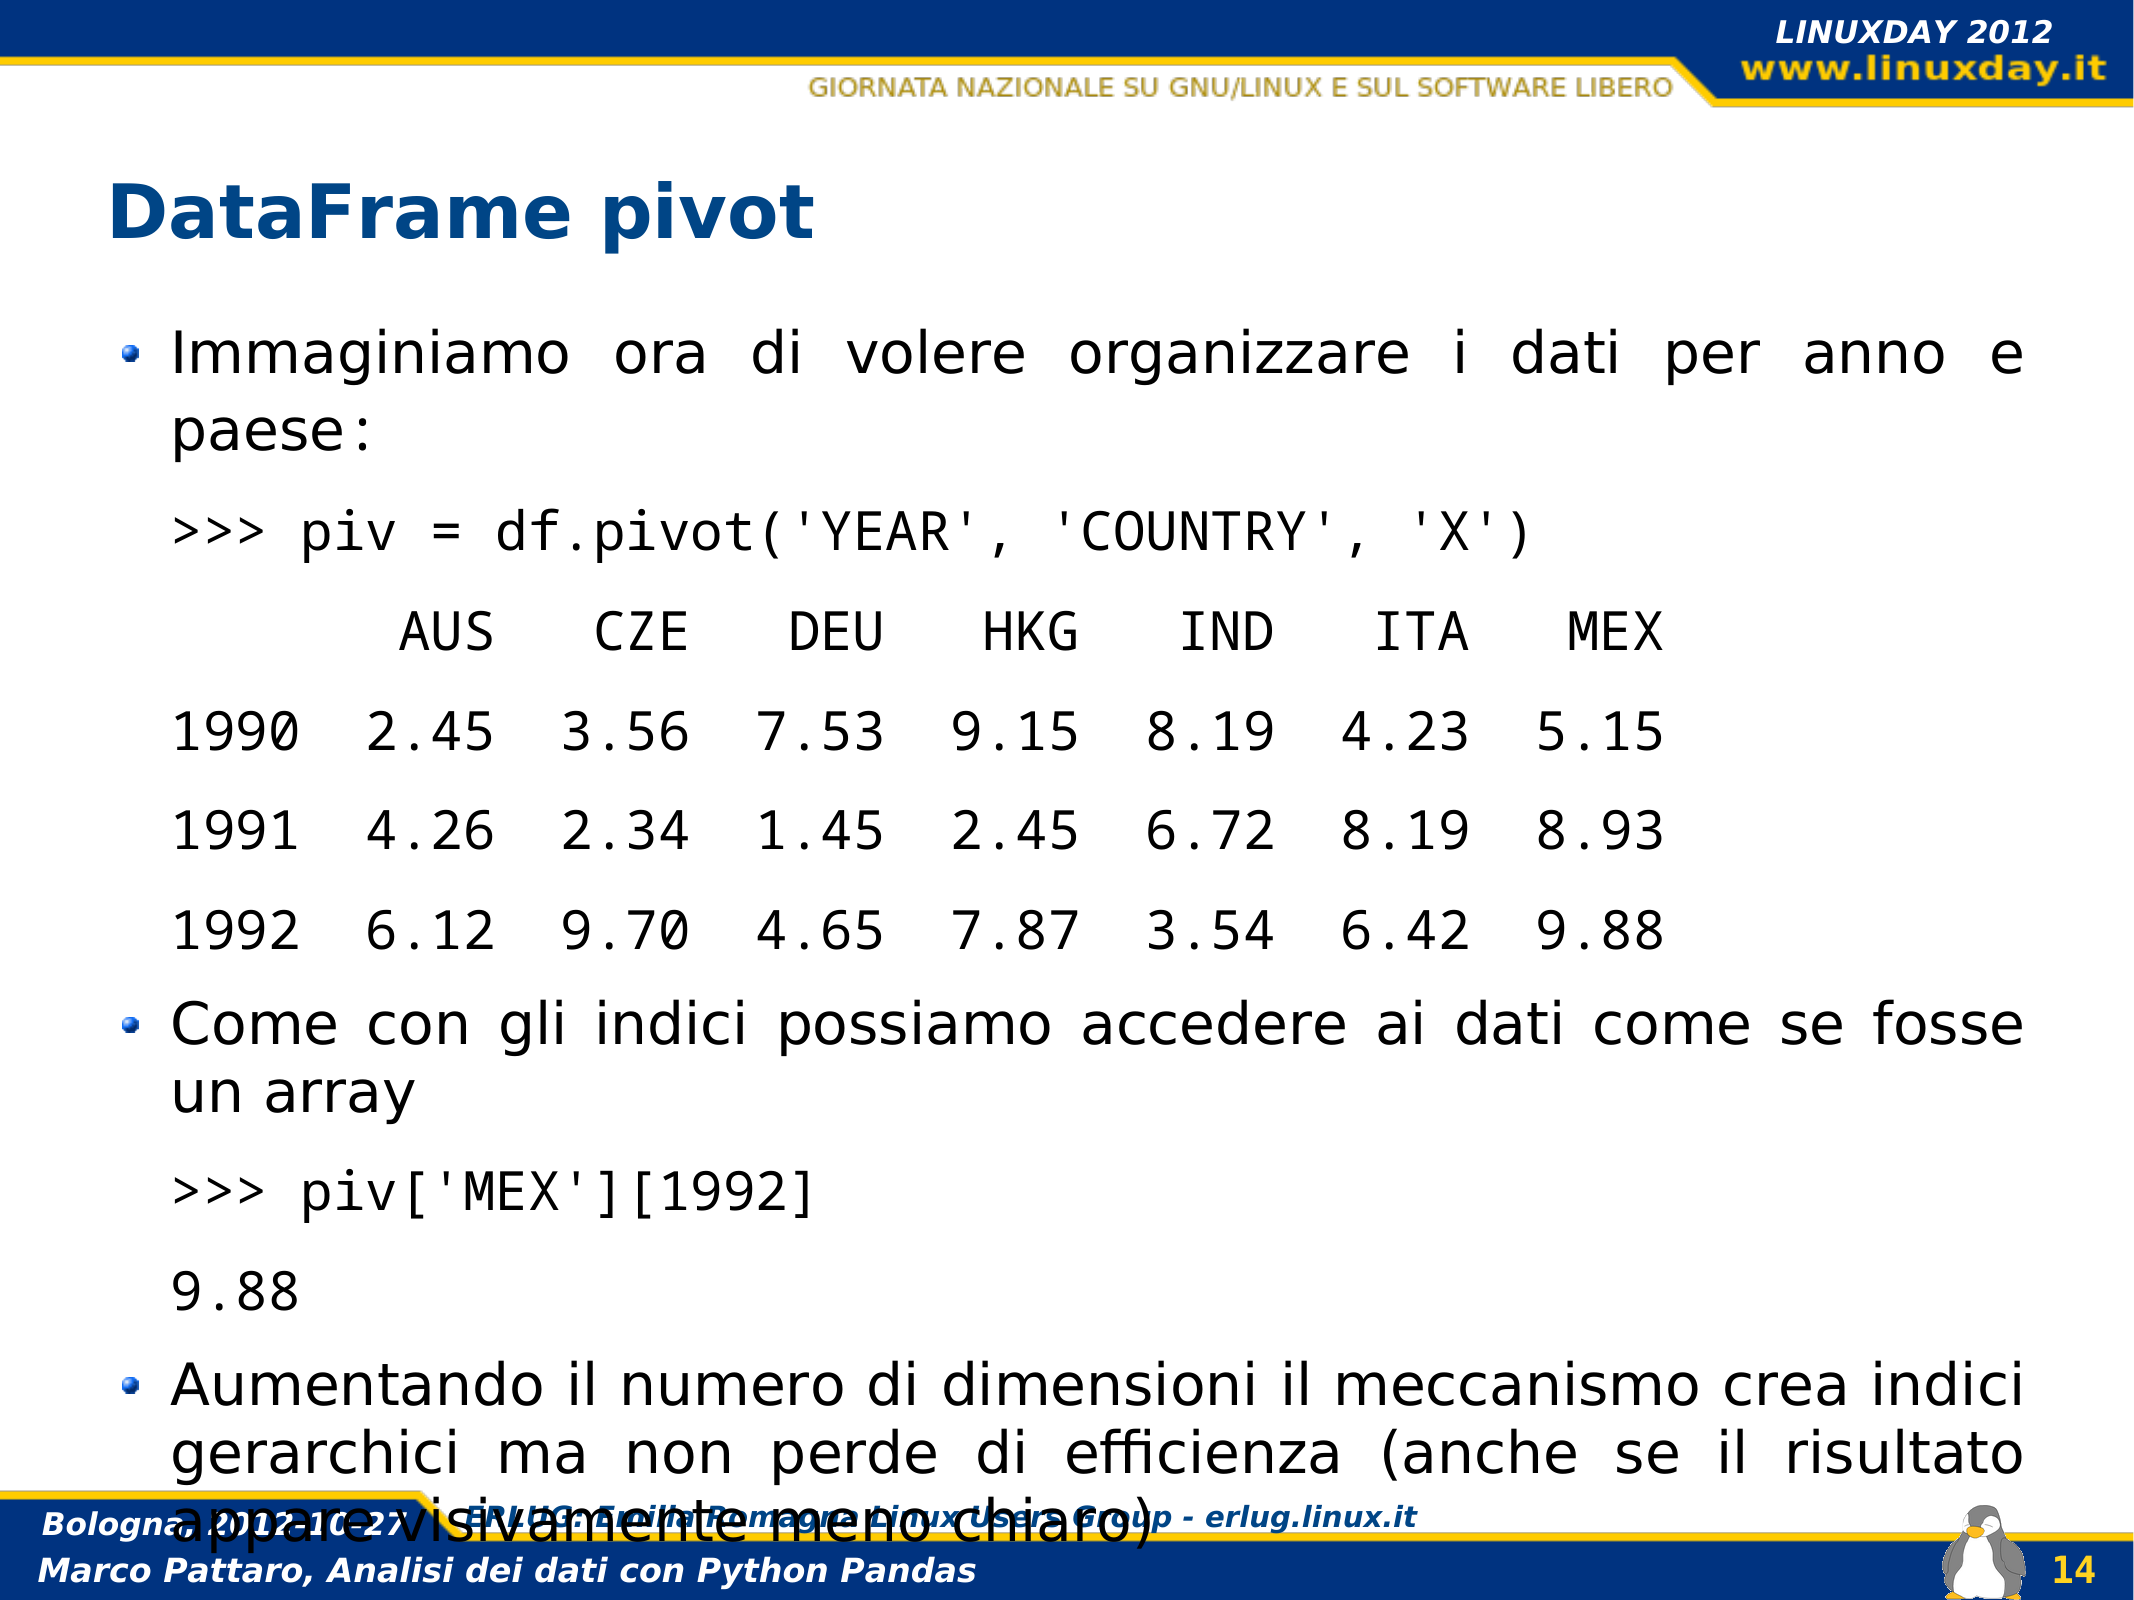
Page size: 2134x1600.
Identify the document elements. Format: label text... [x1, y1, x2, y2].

list Immaginiamo ora di volere organizzare i dati per anno e paese: >>> piv = df.pivot('YEAR', 'COUNTRY', 'X') AUS CZE DEU HKG IND ITA MEX 1990 2.45 3.56 7.53 9.15 8.19 4.23 5.15 1991 4.26 2.34 1.45 2.45 6.72 8.19 8.93 1992 6.12 9.70 4.65 7.87 3.54 6.42 9.88 Come con gli indici possiamo accedere ai dati come se fosse un array >>> piv['MEX'][1992] 9.88 Aumentando il numero di dimensioni il meccanismo crea indici gerarchici ma non perde di efficienza (anche se il risultato appare visivamente meno chiaro) [106, 319, 2027, 1452]
picture [0, 0, 2134, 1600]
title DataFrame pivot [106, 159, 2080, 267]
